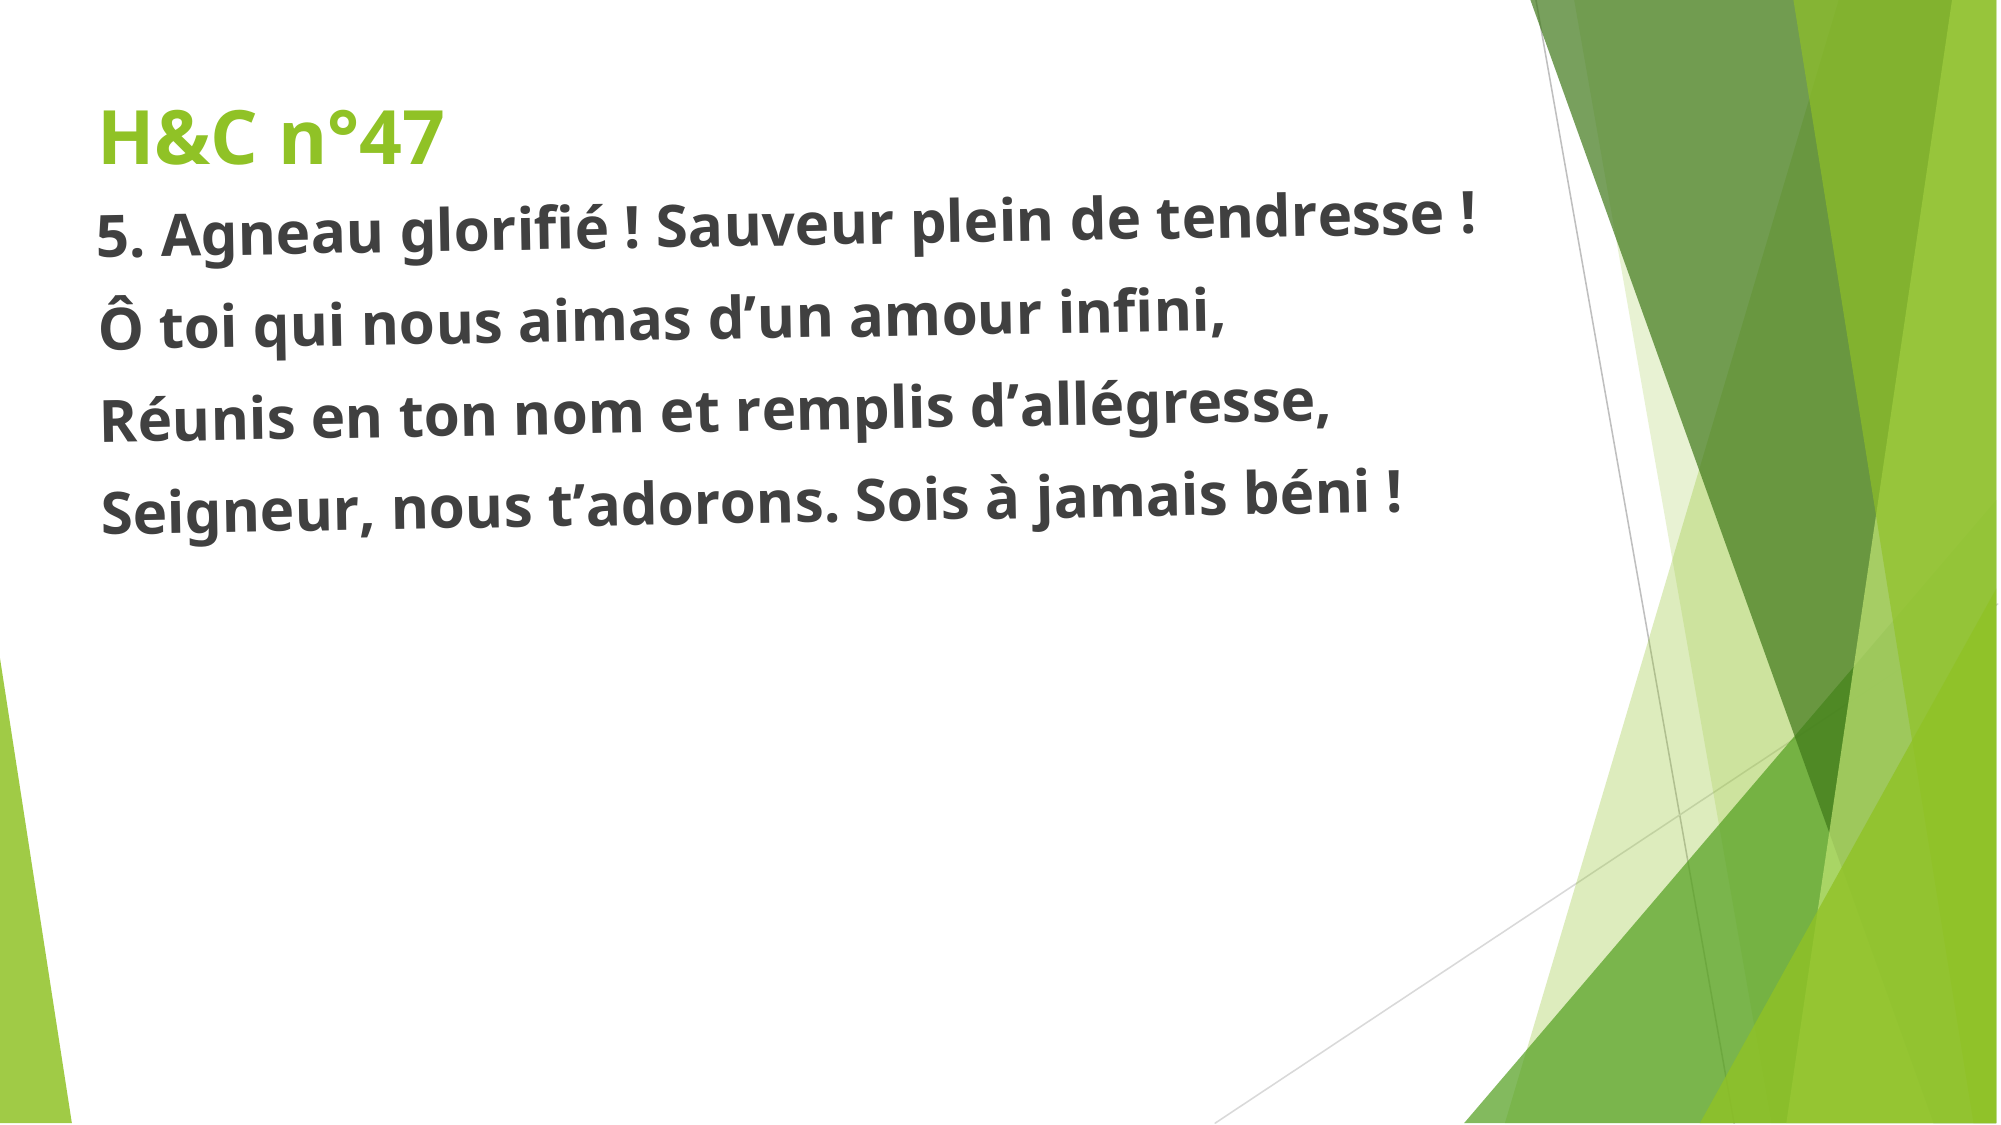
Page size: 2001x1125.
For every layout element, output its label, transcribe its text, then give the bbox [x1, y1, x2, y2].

text_box H&C n°47 [82, 82, 496, 181]
text_box 5. Agneau glorifié ! Sauveur plein de tendresse ! Ô toi qui nous aimas d’un amour infini, Réunis en ton nom et remplis d’allégresse, Seigneur, nous t’adorons. Sois à jamais béni ! [80, 149, 1963, 1095]
